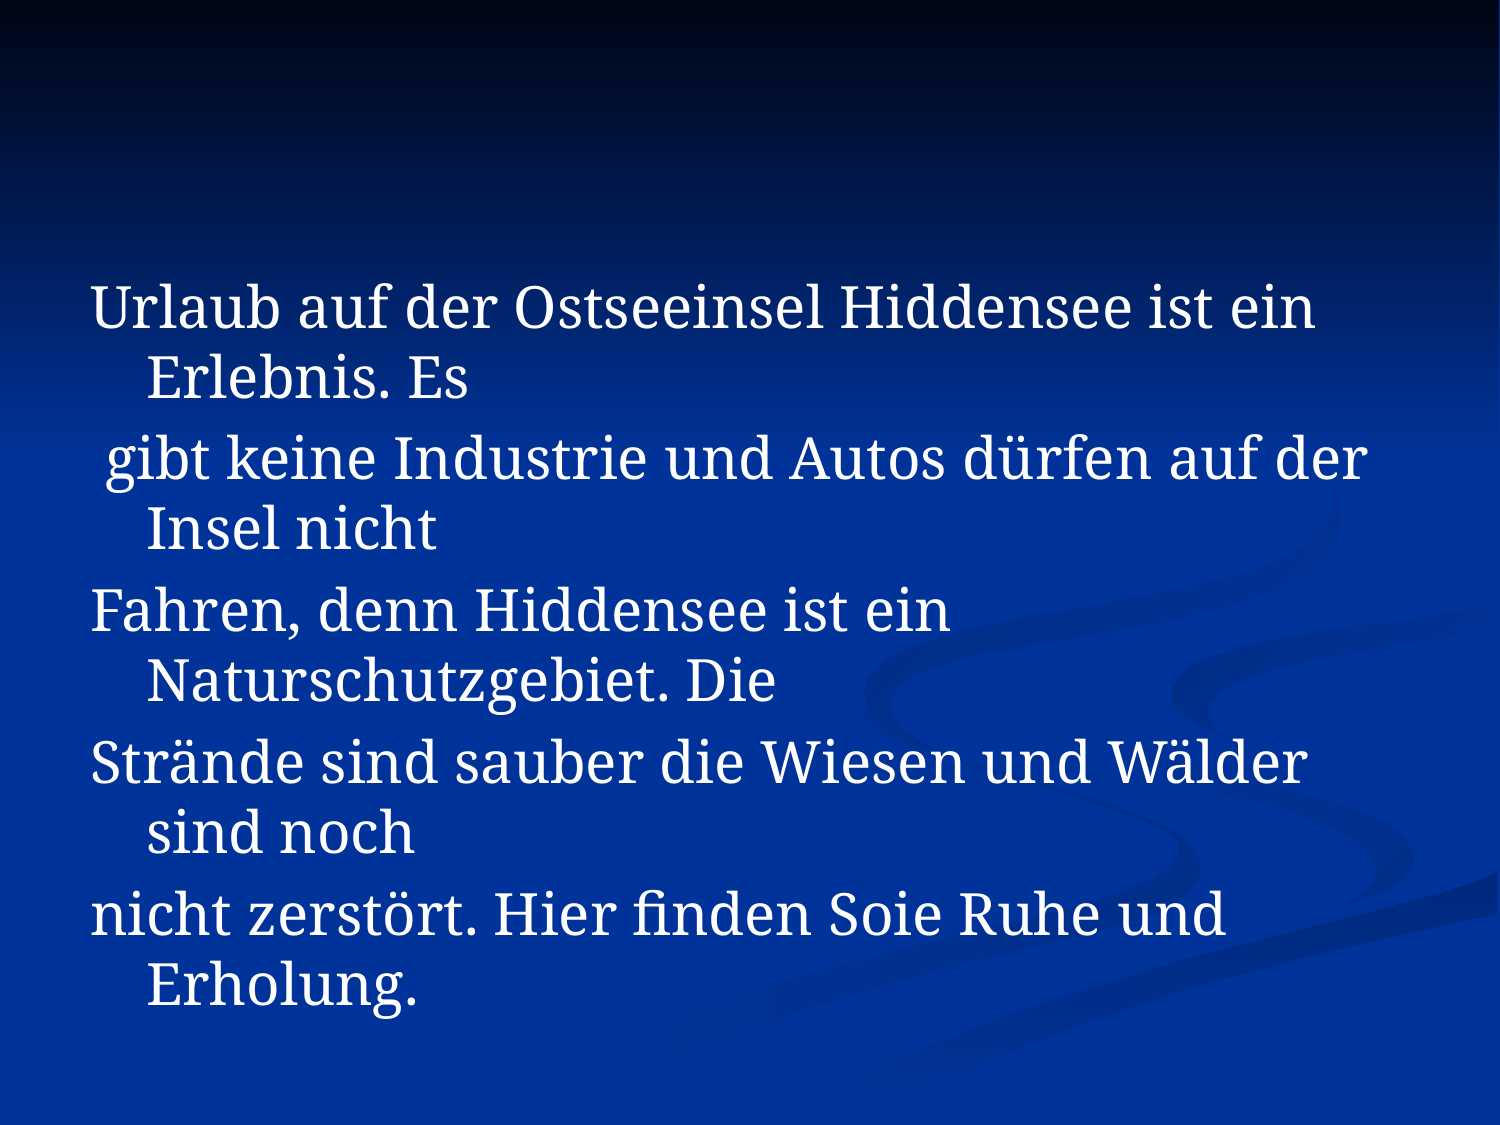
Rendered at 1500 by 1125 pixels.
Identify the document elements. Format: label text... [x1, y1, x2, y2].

list Urlaub auf der Ostseeinsel Hiddensee ist ein Erlebnis. Es gibt keine Industrie und Autos dürfen auf der Insel nicht Fahren, denn Hiddensee ist ein Naturschutzgebiet. Die Strände sind sauber die Wiesen und Wälder sind noch nicht zerstört. Hier finden Soie Ruhe und Erholung. [75, 262, 1425, 1005]
